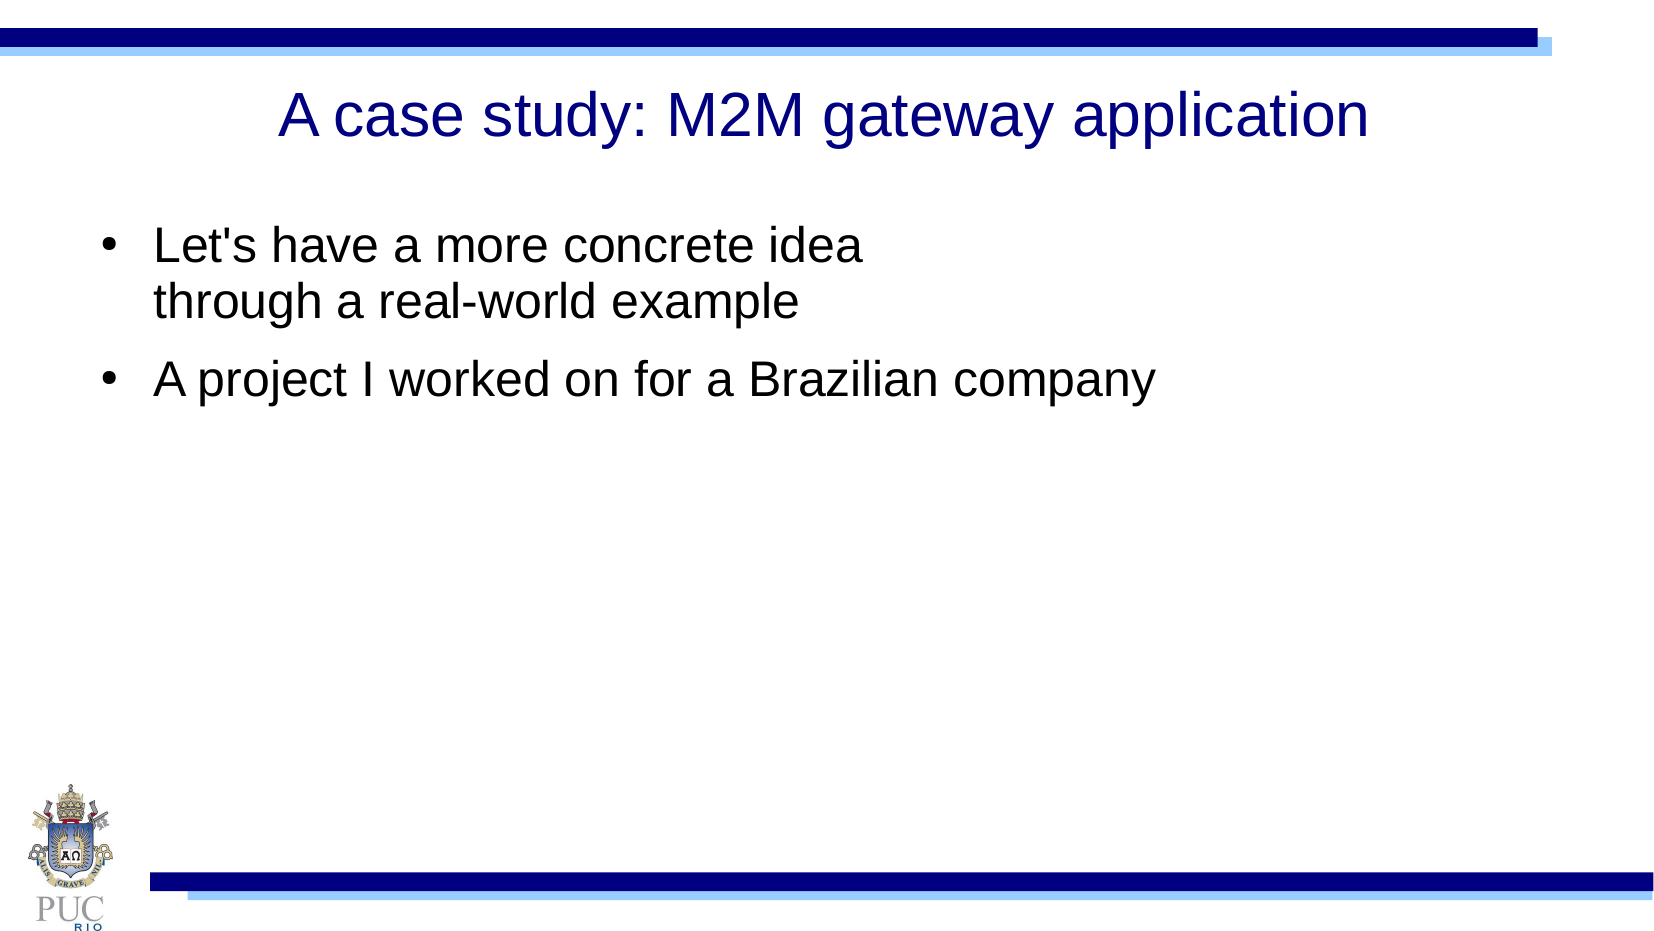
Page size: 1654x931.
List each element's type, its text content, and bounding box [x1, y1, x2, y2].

list Let's have a more concrete idea through a real-world example A project I worked on for a Brazilian company [82, 217, 1571, 751]
picture [28, 784, 113, 931]
title A case study: M2M gateway application [37, 37, 1613, 193]
